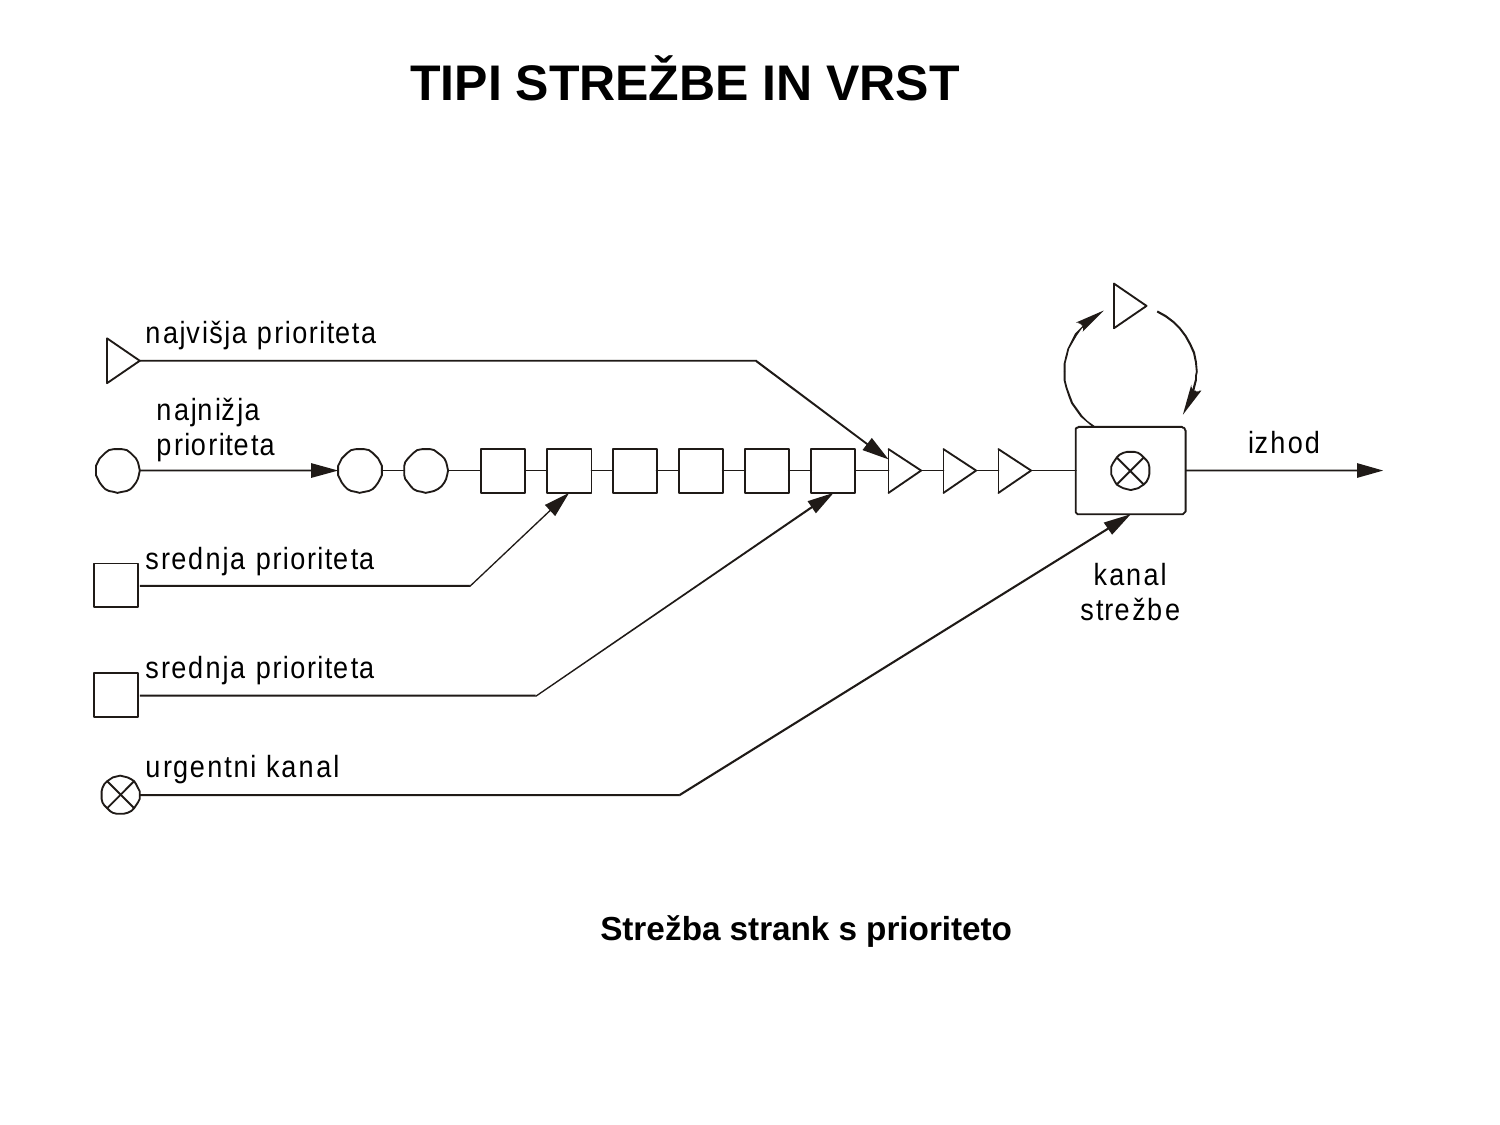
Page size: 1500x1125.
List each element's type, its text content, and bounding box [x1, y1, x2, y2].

picture [88, 278, 1388, 820]
text_box TIPI STREŽBE IN VRST [395, 42, 1353, 119]
text_box Strežba strank s prioriteto [585, 899, 1028, 956]
